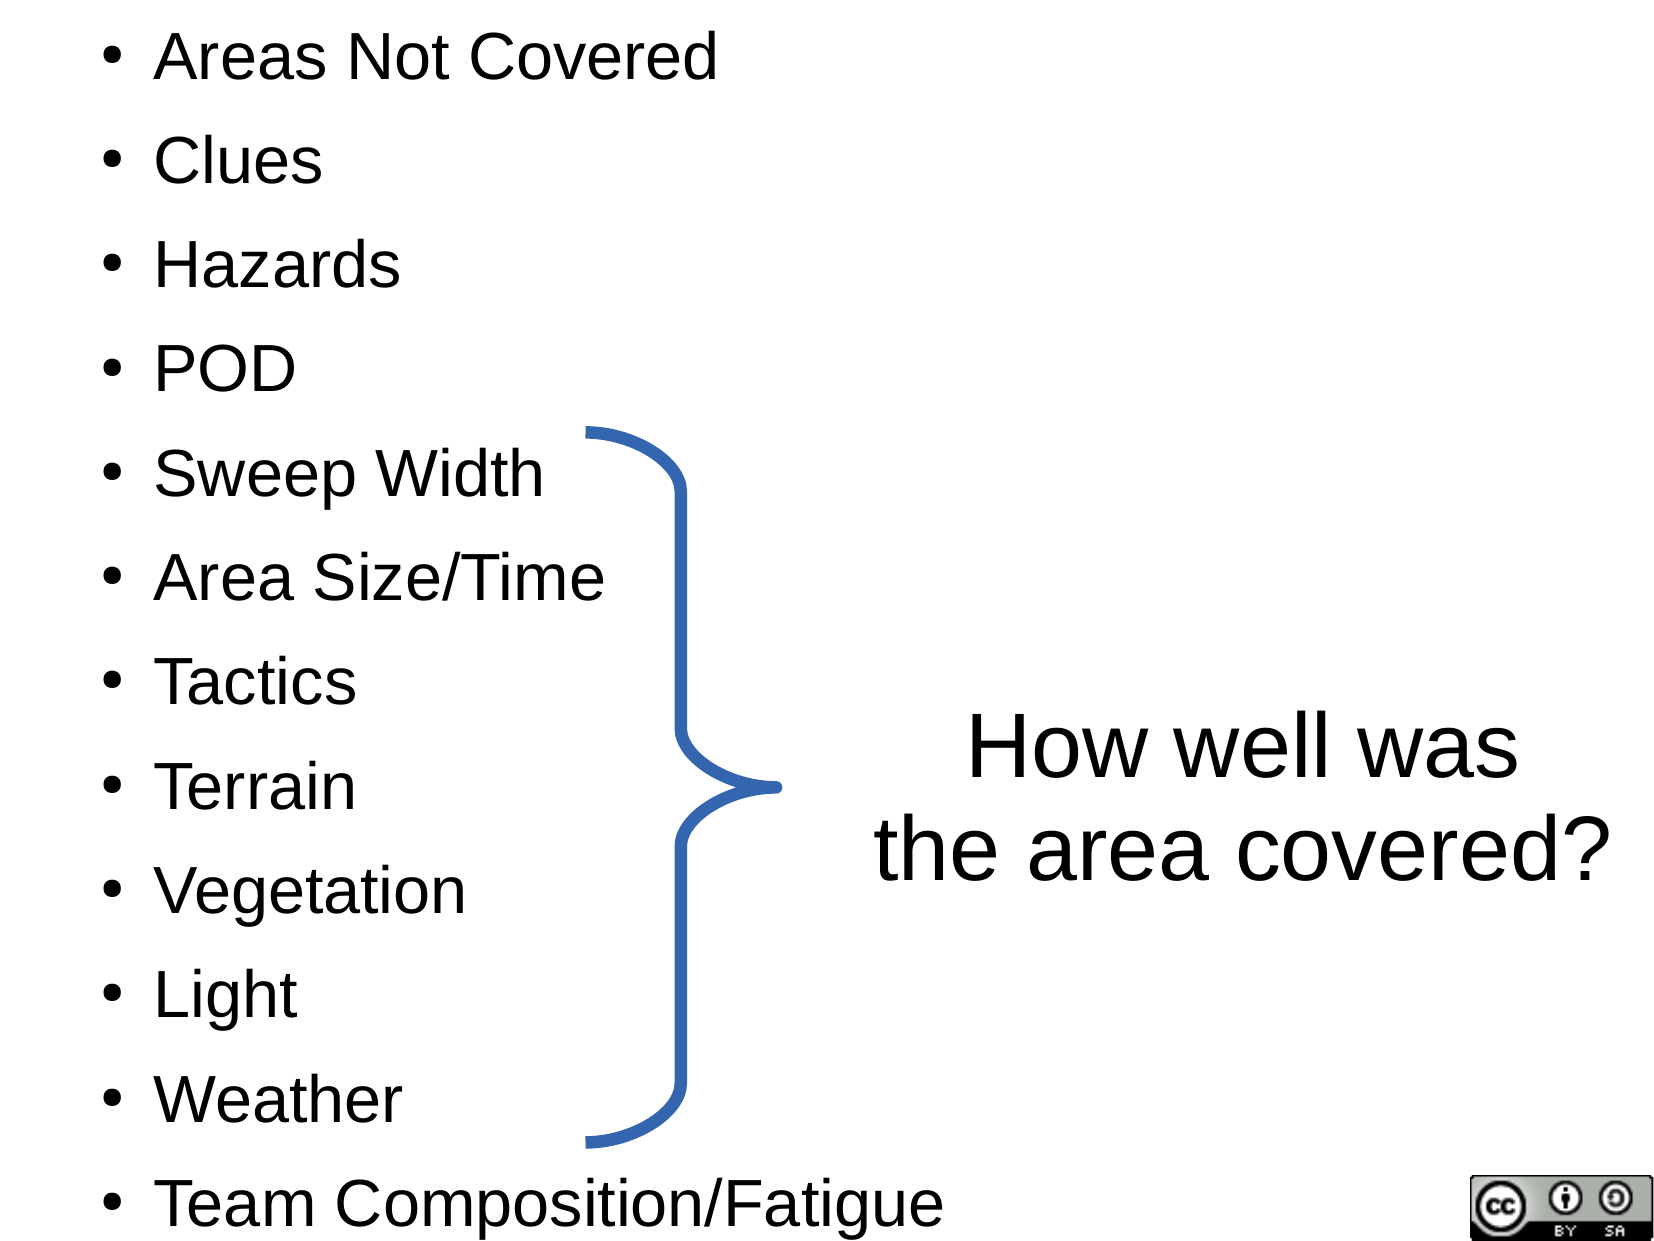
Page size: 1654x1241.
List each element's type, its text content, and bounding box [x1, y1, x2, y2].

picture [1470, 1175, 1654, 1241]
title How well was the area covered? [863, 693, 1623, 902]
list Areas Not Covered Clues Hazards POD Sweep Width Area Size/Time Tactics Terrain Vegetation Light Weather Team Composition/Fatigue [82, 18, 1571, 878]
